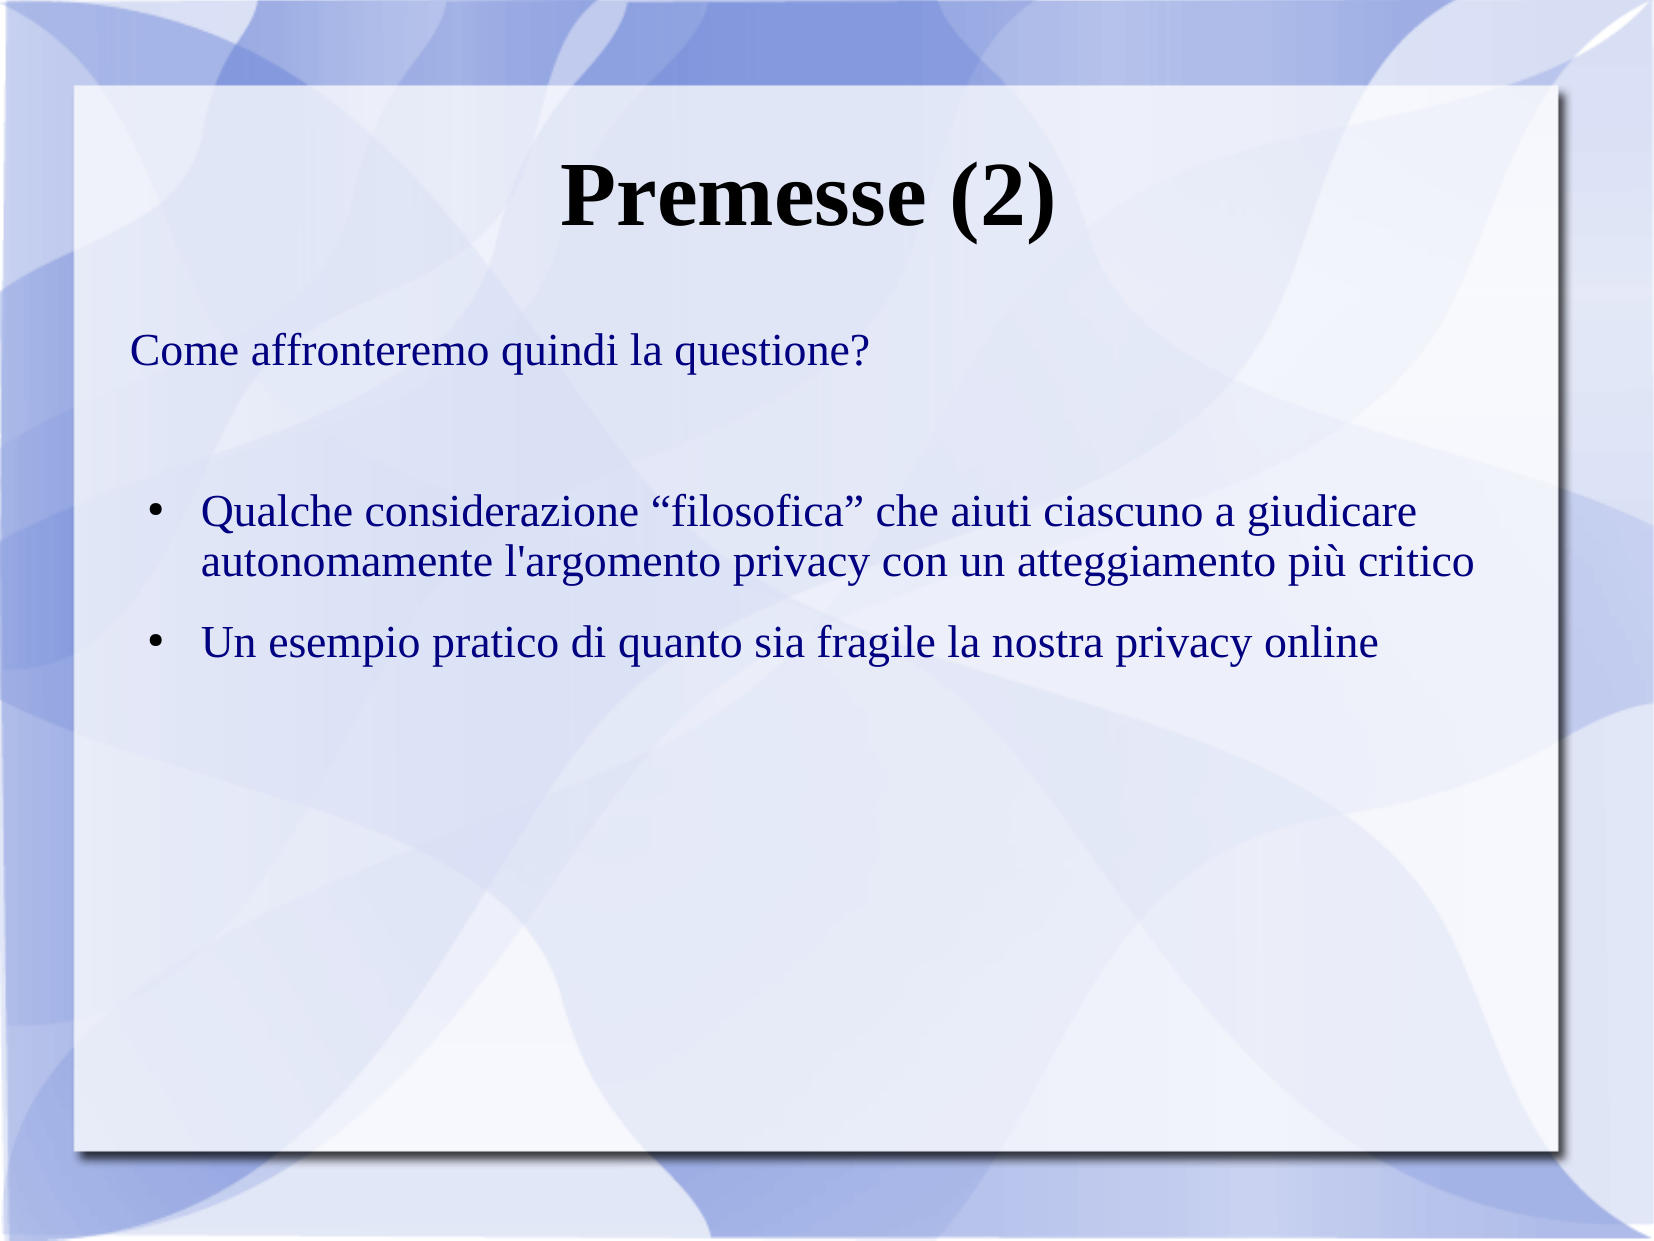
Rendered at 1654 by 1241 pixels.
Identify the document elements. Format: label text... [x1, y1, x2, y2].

picture [0, 0, 1654, 1241]
title Premesse (2) [82, 90, 1536, 298]
list Come affronteremo quindi la questione? Qualche considerazione “filosofica” che aiuti ciascuno a giudicare autonomamente l'argomento privacy con un atteggiamento più critico Un esempio pratico di quanto sia fragile la nostra privacy online [129, 324, 1489, 1045]
